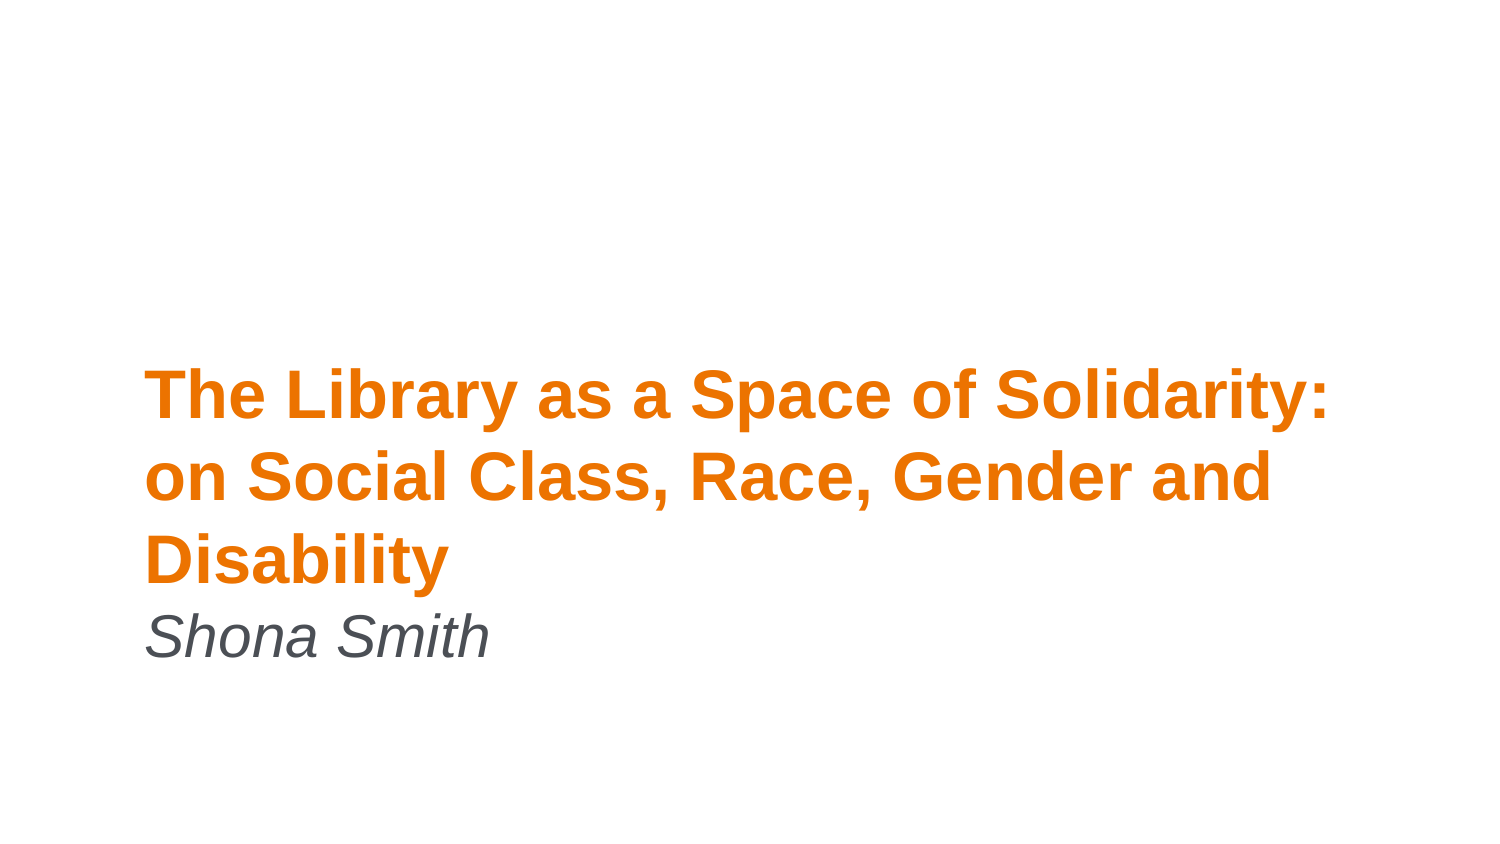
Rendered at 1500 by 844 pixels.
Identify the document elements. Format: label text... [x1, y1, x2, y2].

text_box The Library as a Space of Solidarity: on Social Class, Race, Gender and Disability Shona Smith [131, 342, 1369, 421]
